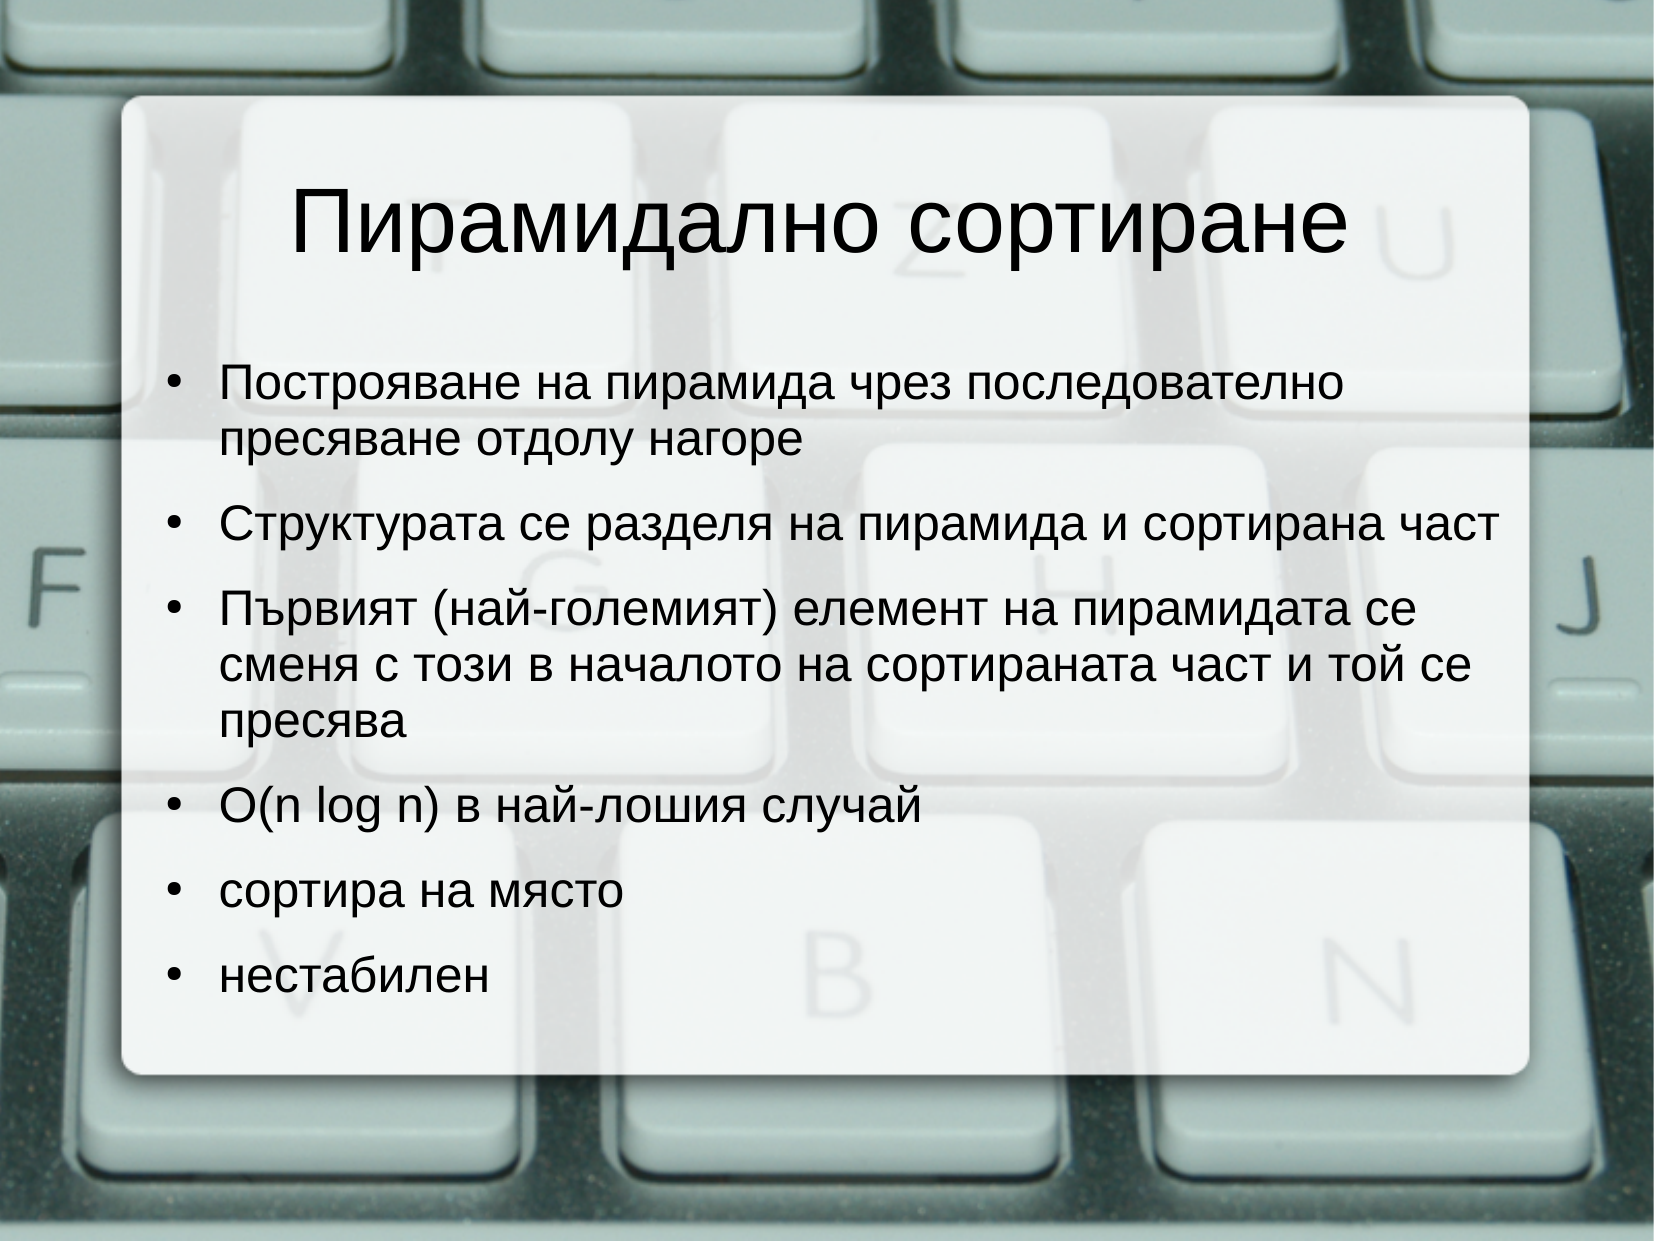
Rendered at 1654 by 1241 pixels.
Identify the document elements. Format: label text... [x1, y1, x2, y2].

list Построяване на пирамида чрез последователно пресяване отдолу нагоре Структурата се разделя на пирамида и сортирана част Първият (най-големият) елемент на пирамидата се сменя с този в началото на сортираната част и той се пресява O(n log n) в най-лошия случай сортира на място нестабилен [147, 354, 1506, 1074]
picture [0, 0, 1654, 1241]
title Пирамидално сортиране [135, 117, 1506, 325]
